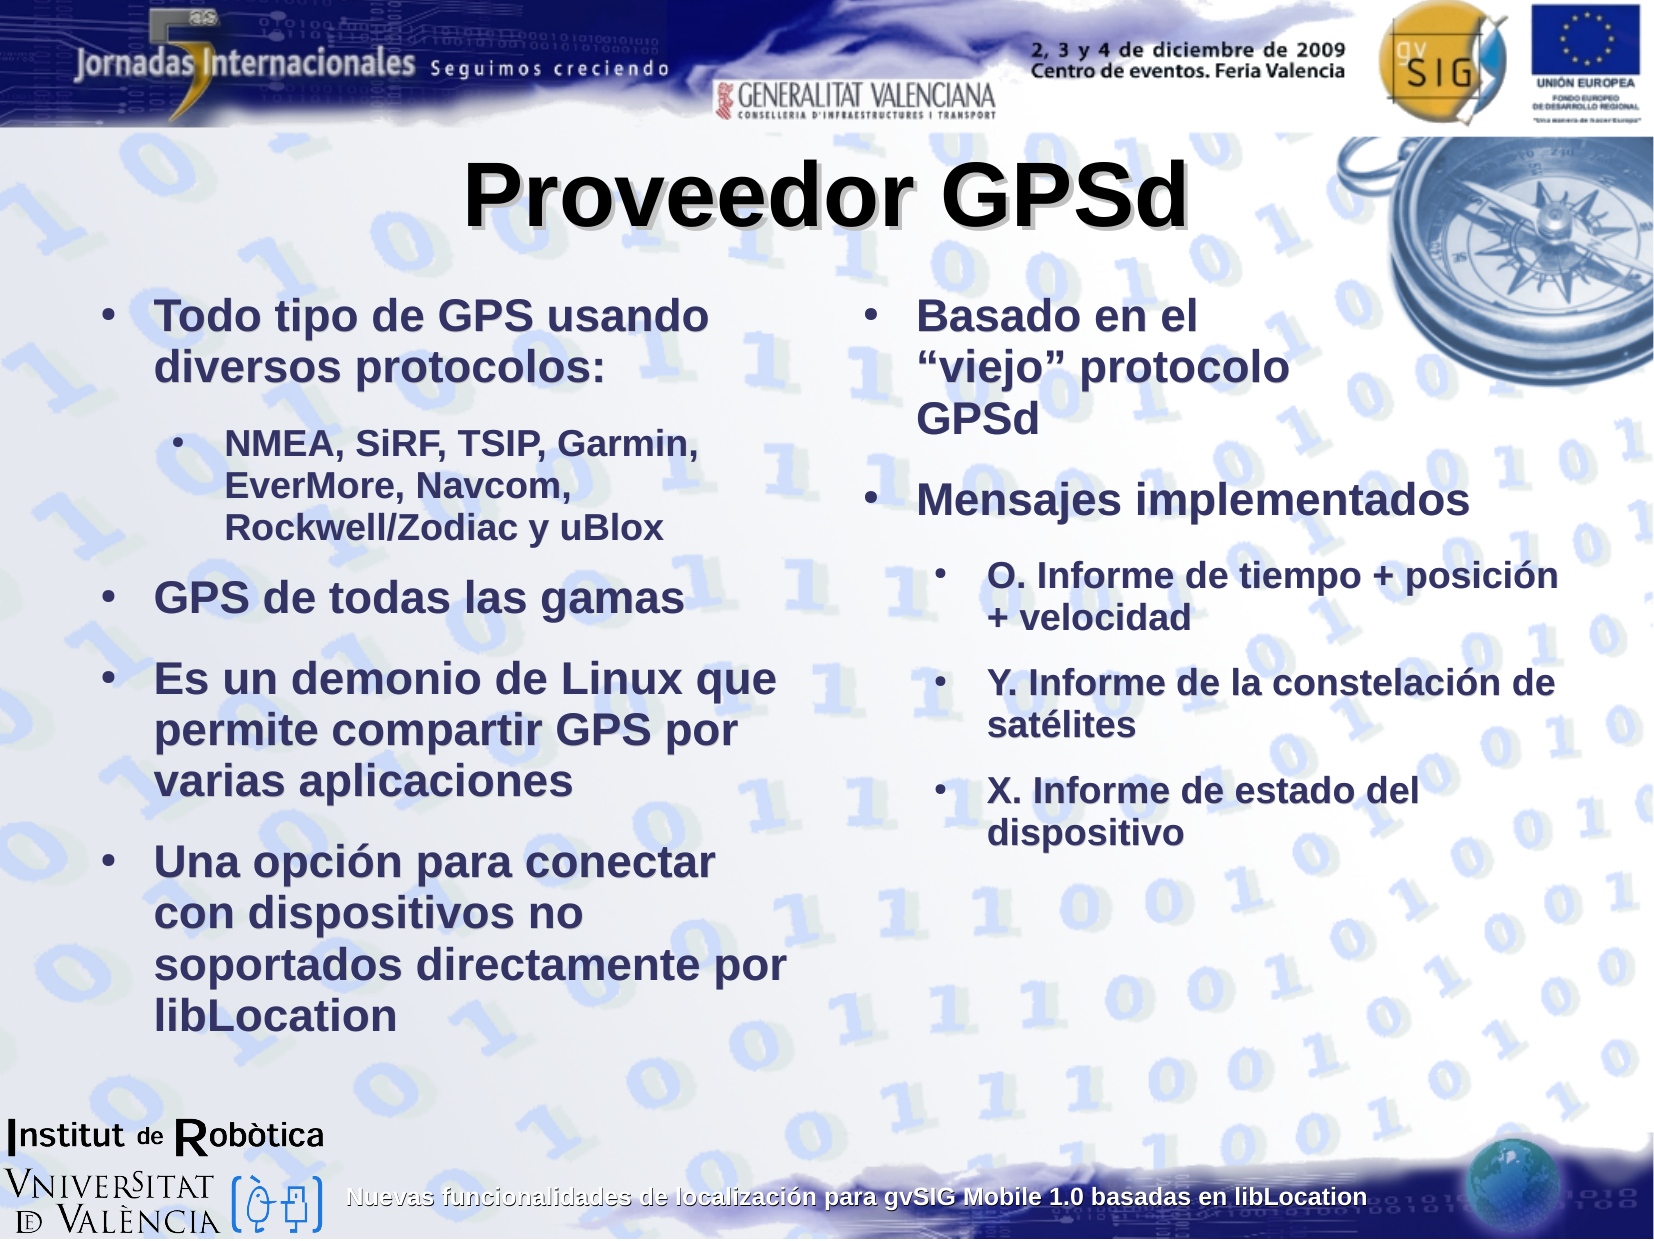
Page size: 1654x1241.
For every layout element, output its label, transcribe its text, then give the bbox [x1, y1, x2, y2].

title Proveedor GPSd [82, 90, 1571, 298]
list Basado en el “viejo” protocolo GPSd Mensajes implementados O. Informe de tiempo + posición + velocidad Y. Informe de la constelación de satélites X. Informe de estado del dispositivo [845, 290, 1572, 1094]
list Todo tipo de GPS usando diversos protocolos: NMEA, SiRF, TSIP, Garmin, EverMore, Navcom, Rockwell/Zodiac y uBlox GPS de todas las gamas Es un demonio de Linux que permite compartir GPS por varias aplicaciones Una opción para conectar con dispositivos no soportados directamente por libLocation [82, 290, 809, 1109]
picture [0, 0, 1654, 1239]
